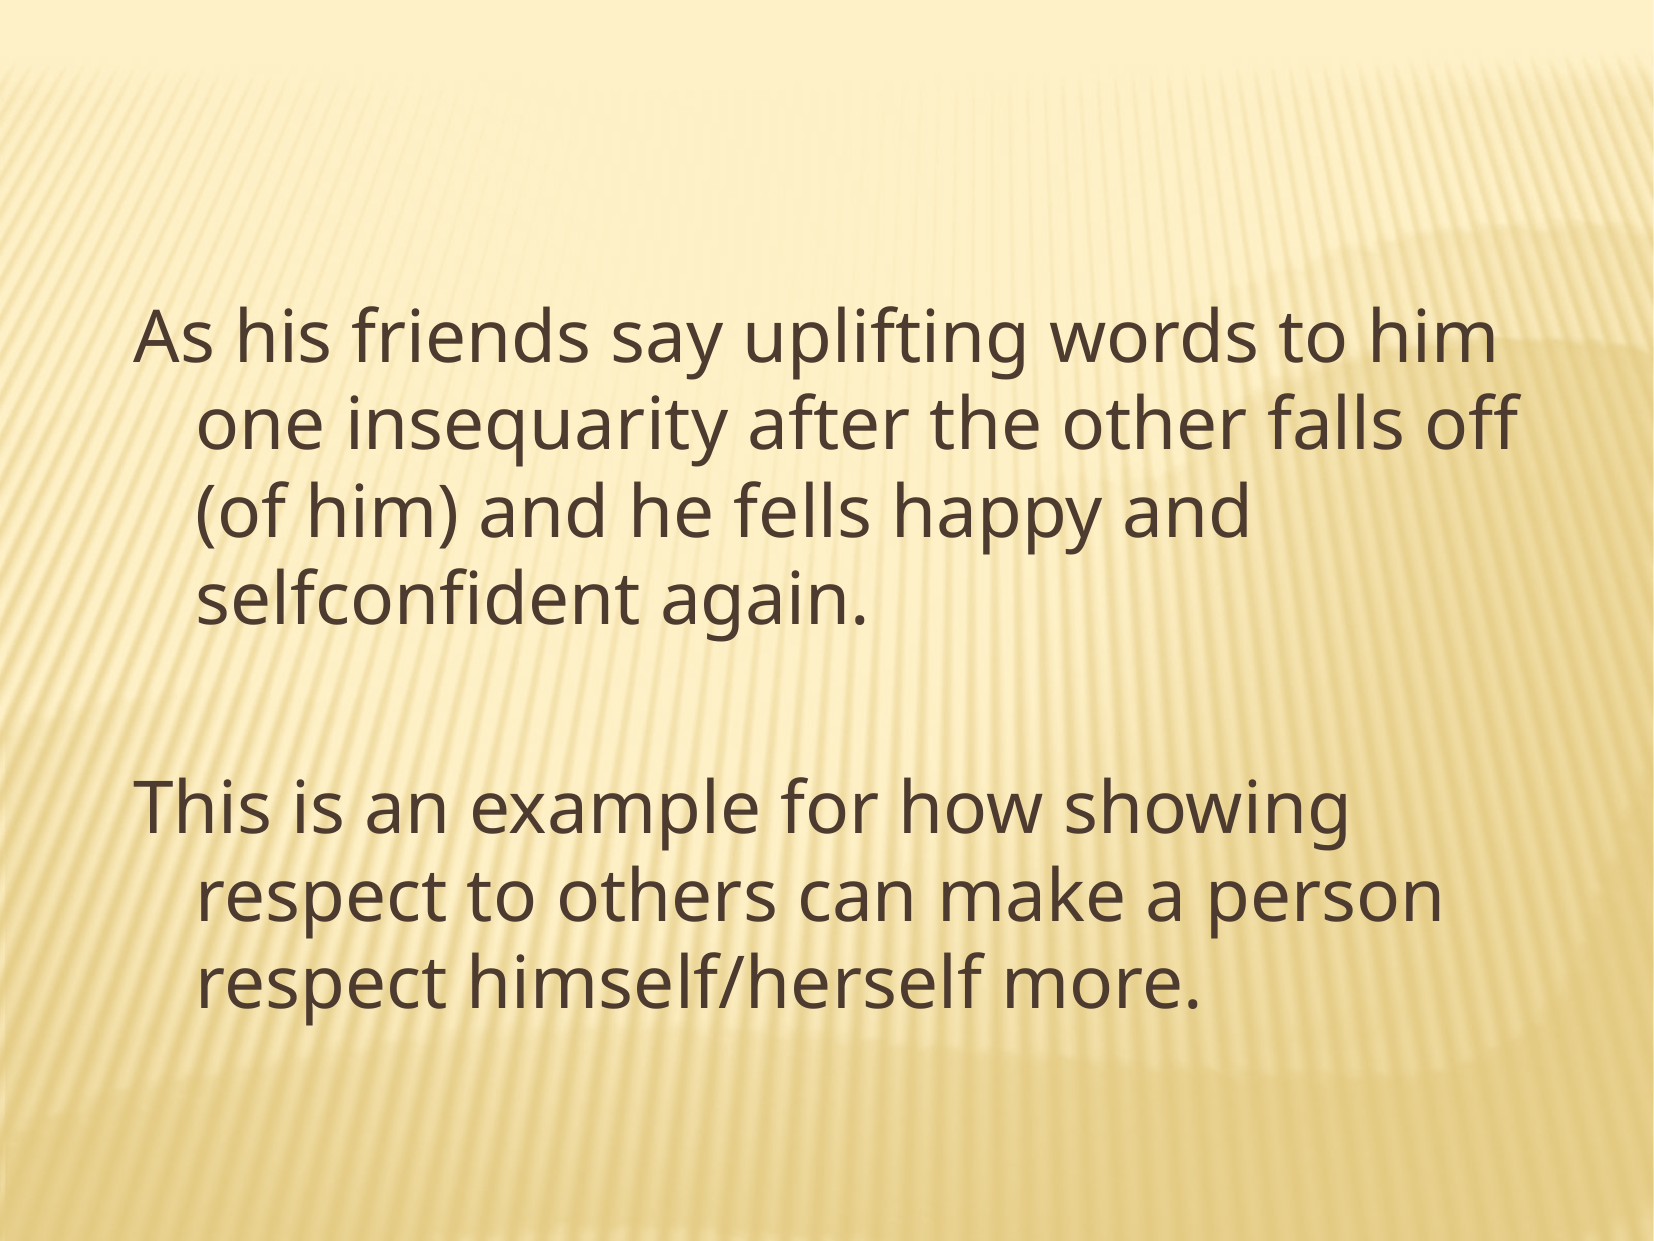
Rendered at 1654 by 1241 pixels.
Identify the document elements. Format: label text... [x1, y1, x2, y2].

list As his friends say uplifting words to him one insequarity after the other falls off (of him) and he fells happy and selfconfident again. This is an example for how showing respect to others can make a person respect himself/herself more. [55, 281, 1627, 1100]
